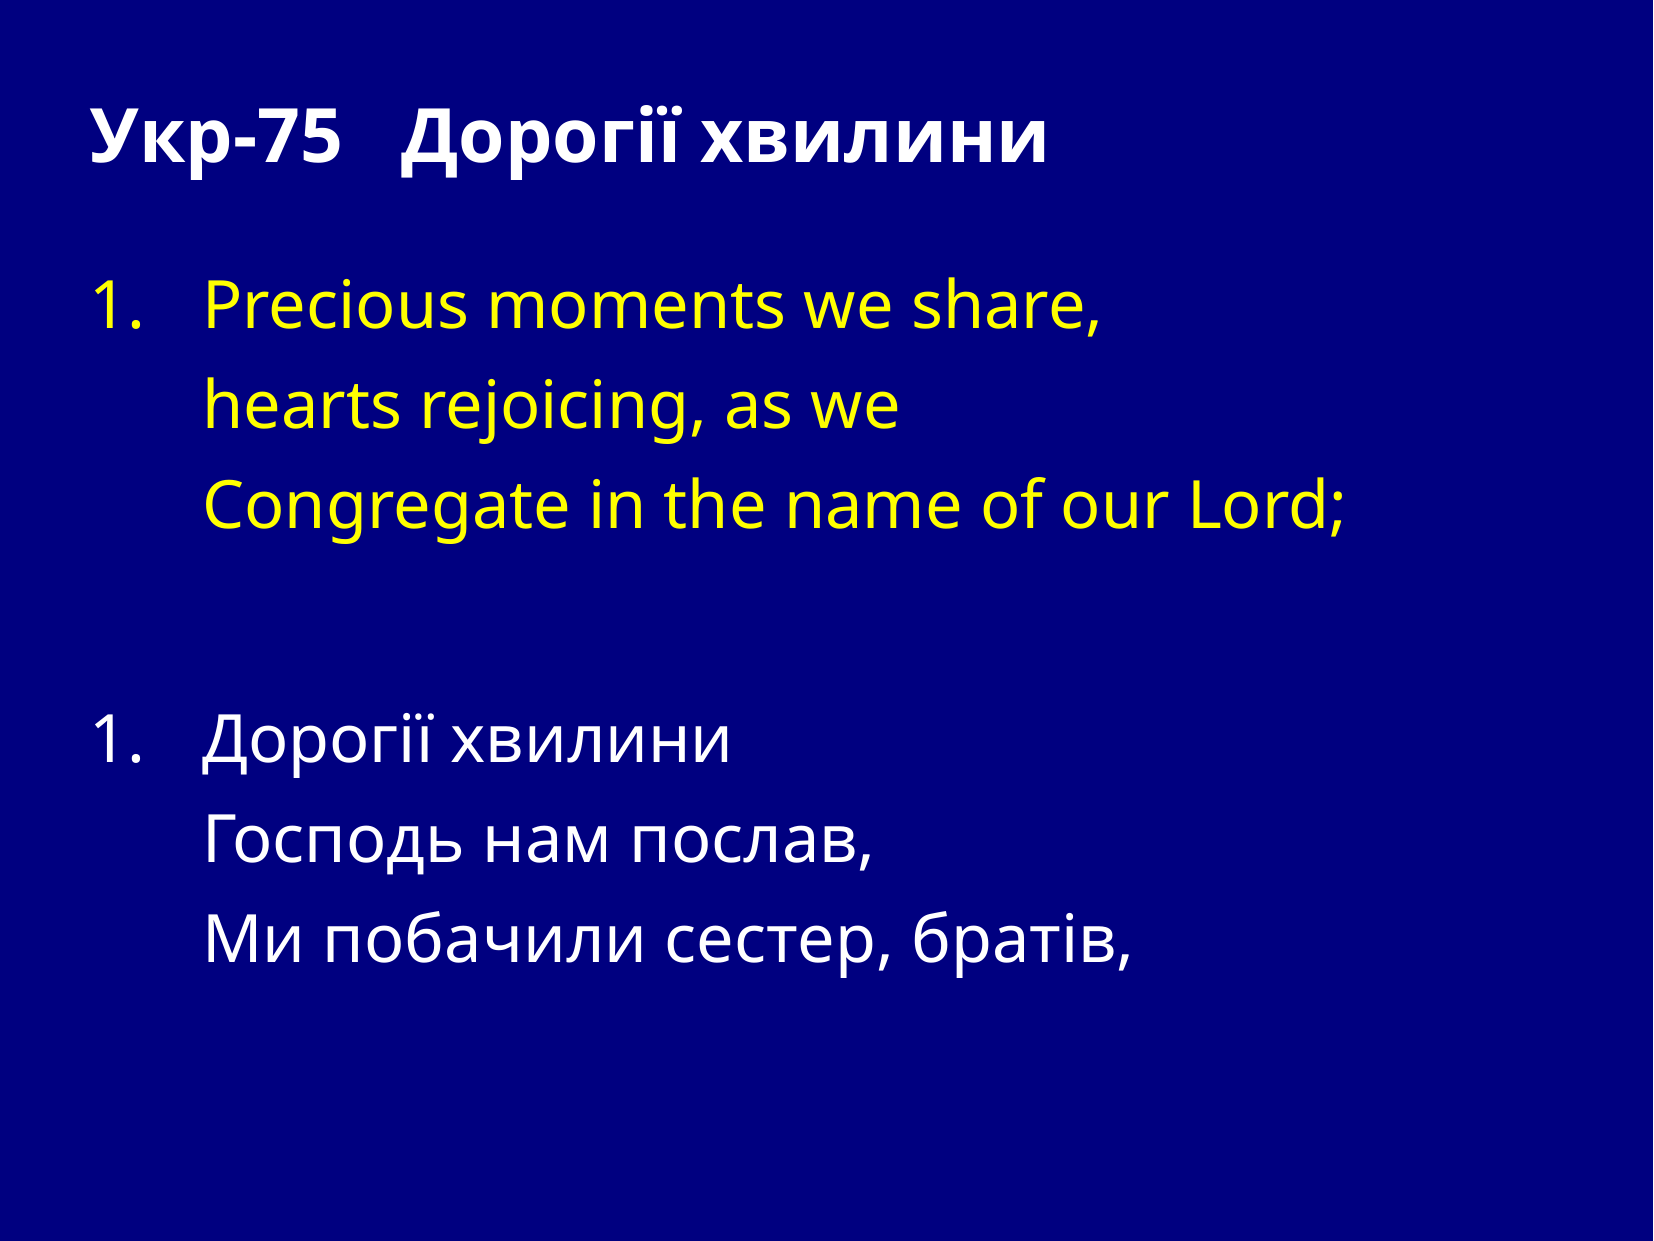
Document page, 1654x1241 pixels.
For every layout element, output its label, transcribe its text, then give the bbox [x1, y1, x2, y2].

text_box 1. Дорогії хвилини Господь нам послав, Ми побачили сестер, братів, [75, 675, 1576, 1163]
text_box 1. Precious moments we share, hearts rejoicing, as we Congregate in the name of our Lord; [75, 188, 1576, 638]
text_box Укр-75 Дорогії хвилини [75, 75, 1576, 188]
